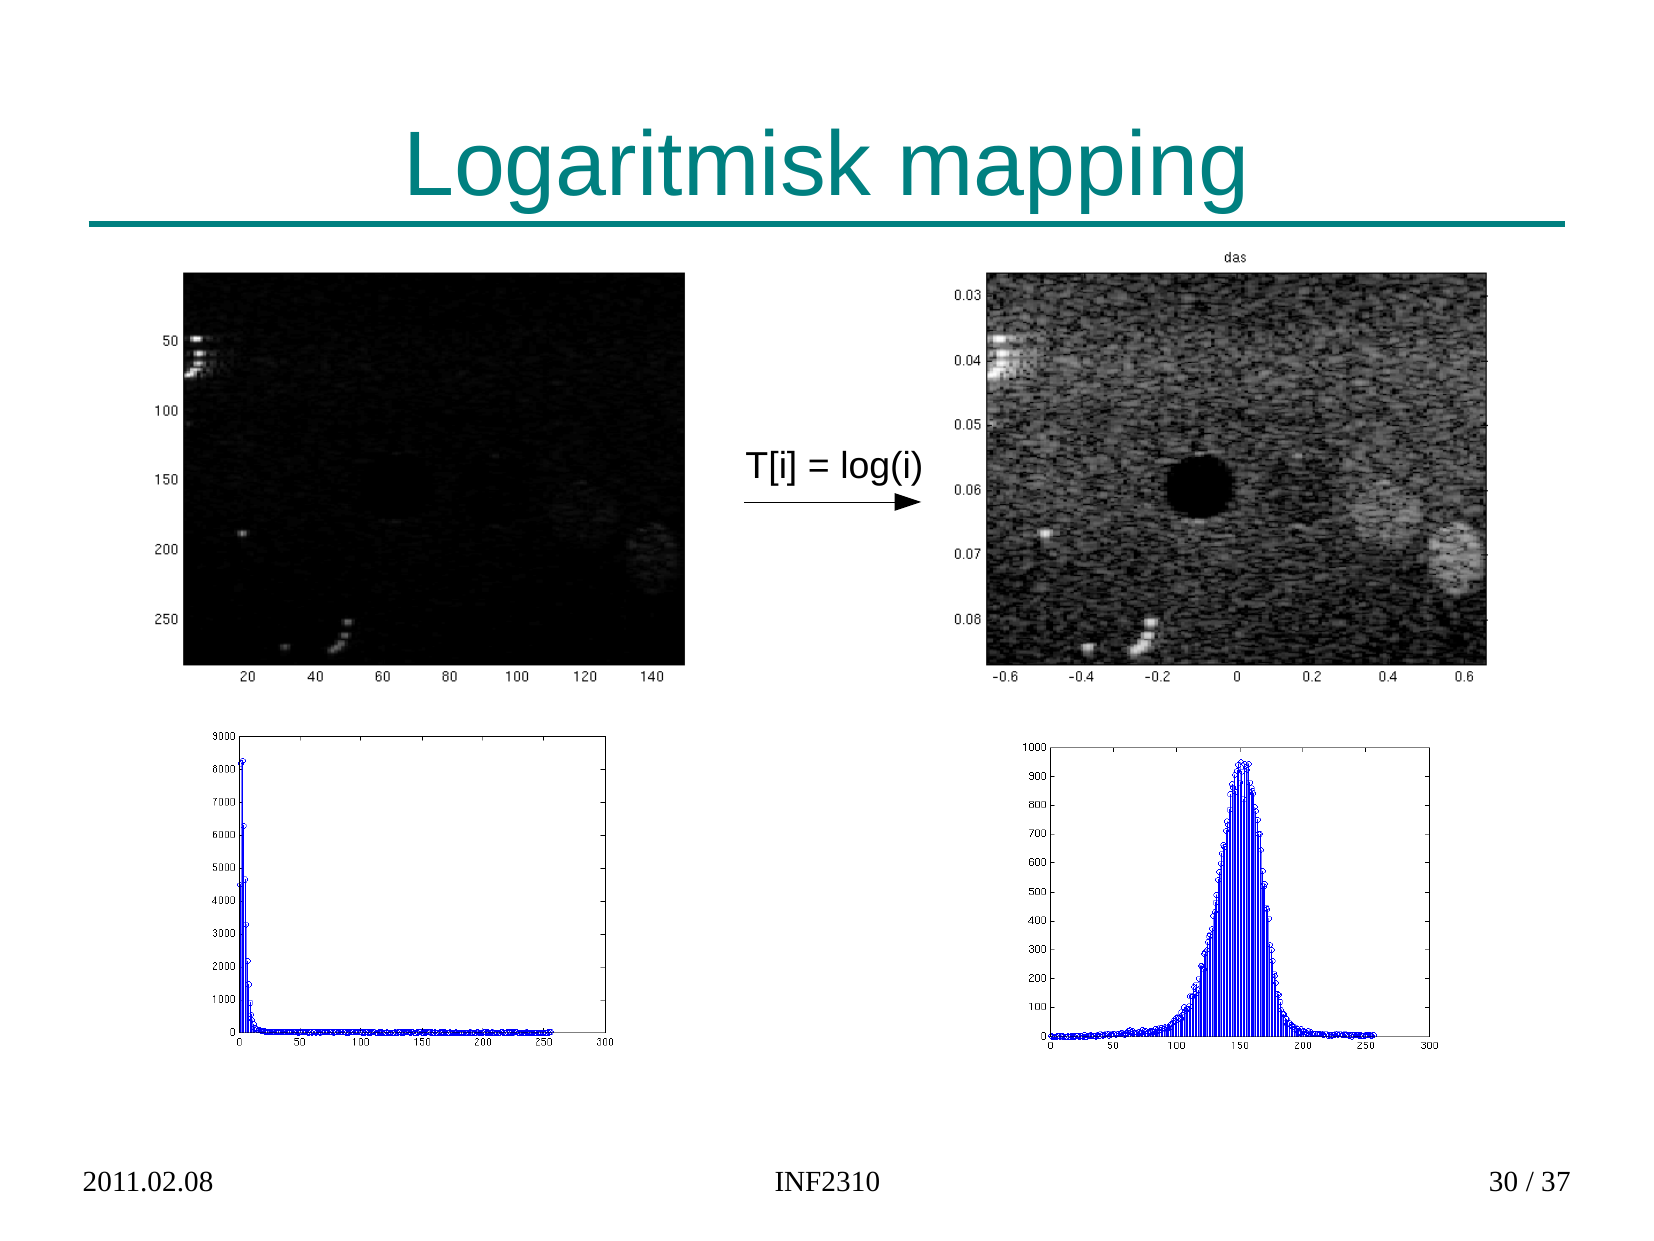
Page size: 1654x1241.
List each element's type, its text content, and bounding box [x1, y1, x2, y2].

picture [902, 236, 1548, 717]
text_box T[i] = log(i) [730, 437, 939, 494]
picture [99, 236, 745, 1072]
picture [986, 720, 1475, 1075]
title Logaritmisk mapping [123, 68, 1530, 249]
